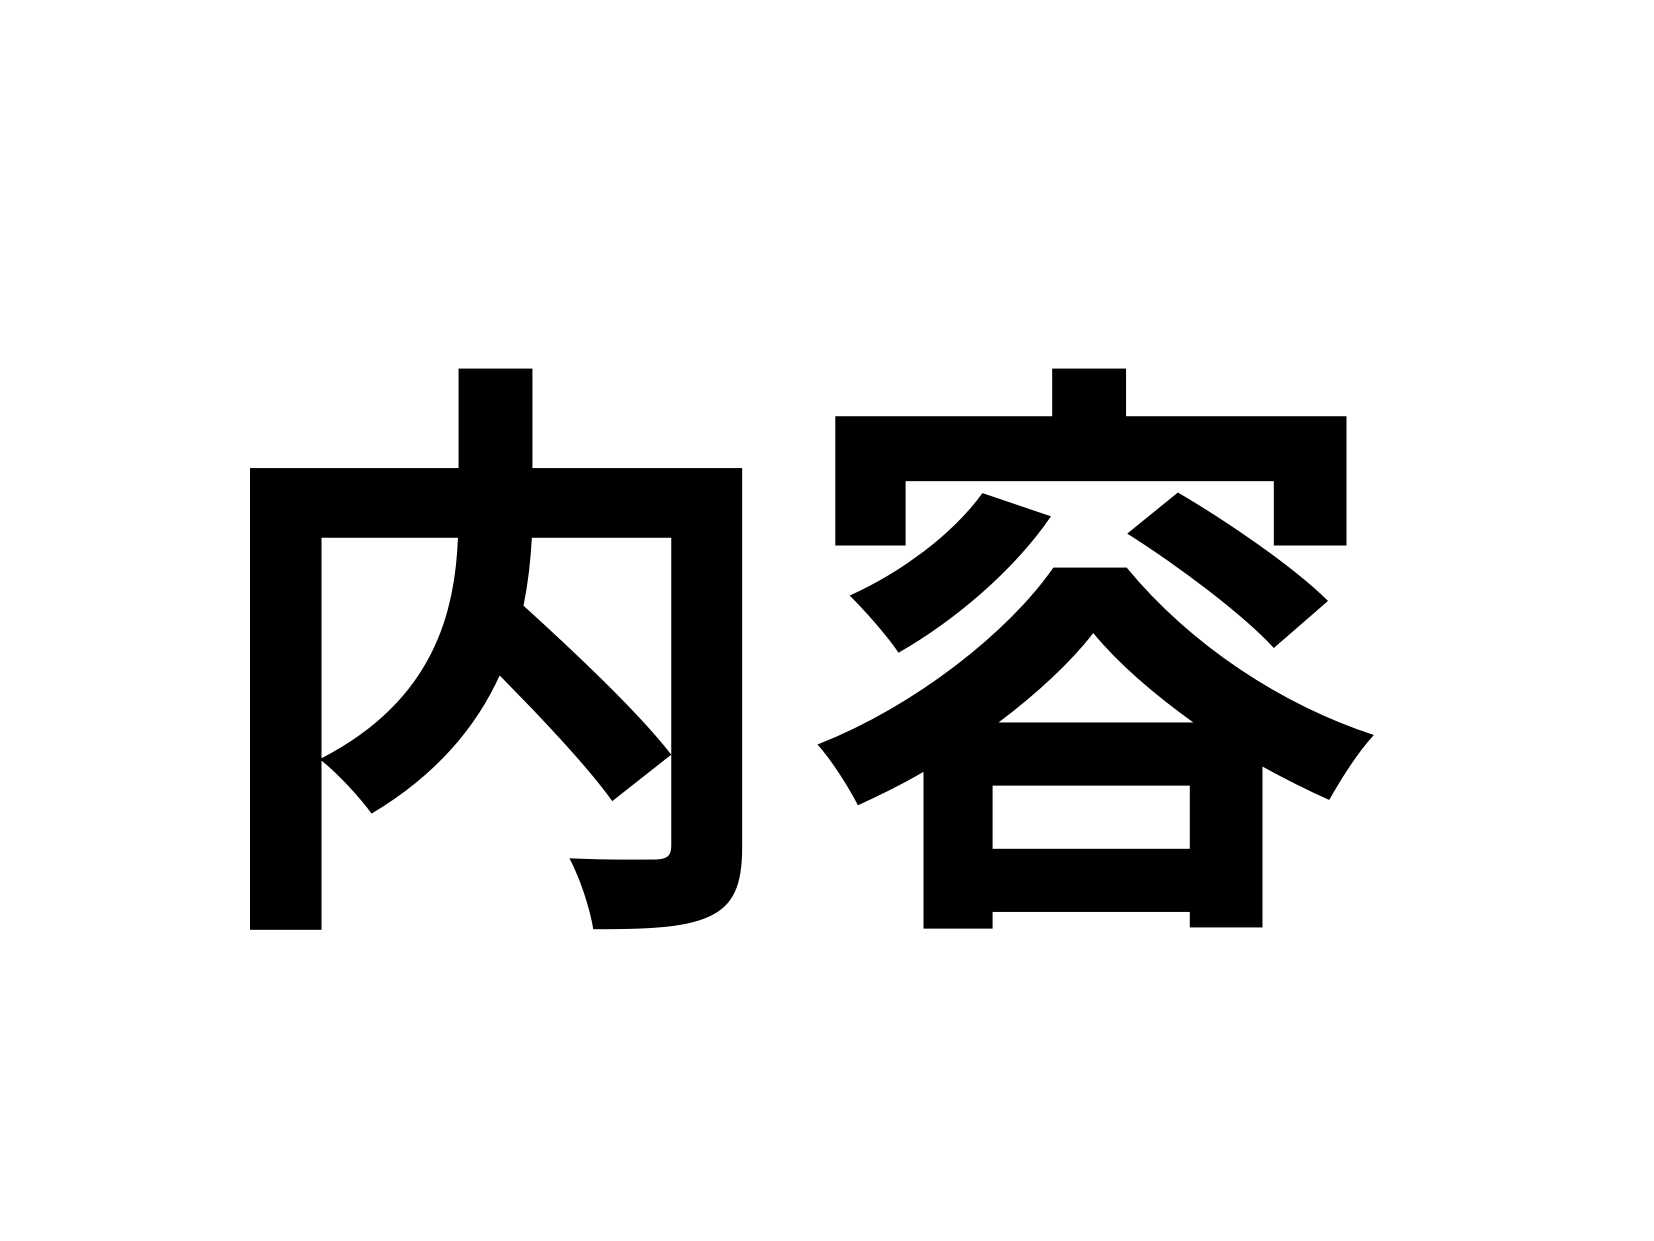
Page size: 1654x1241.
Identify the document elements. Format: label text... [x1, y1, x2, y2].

text_box 内容 [183, 177, 1504, 833]
